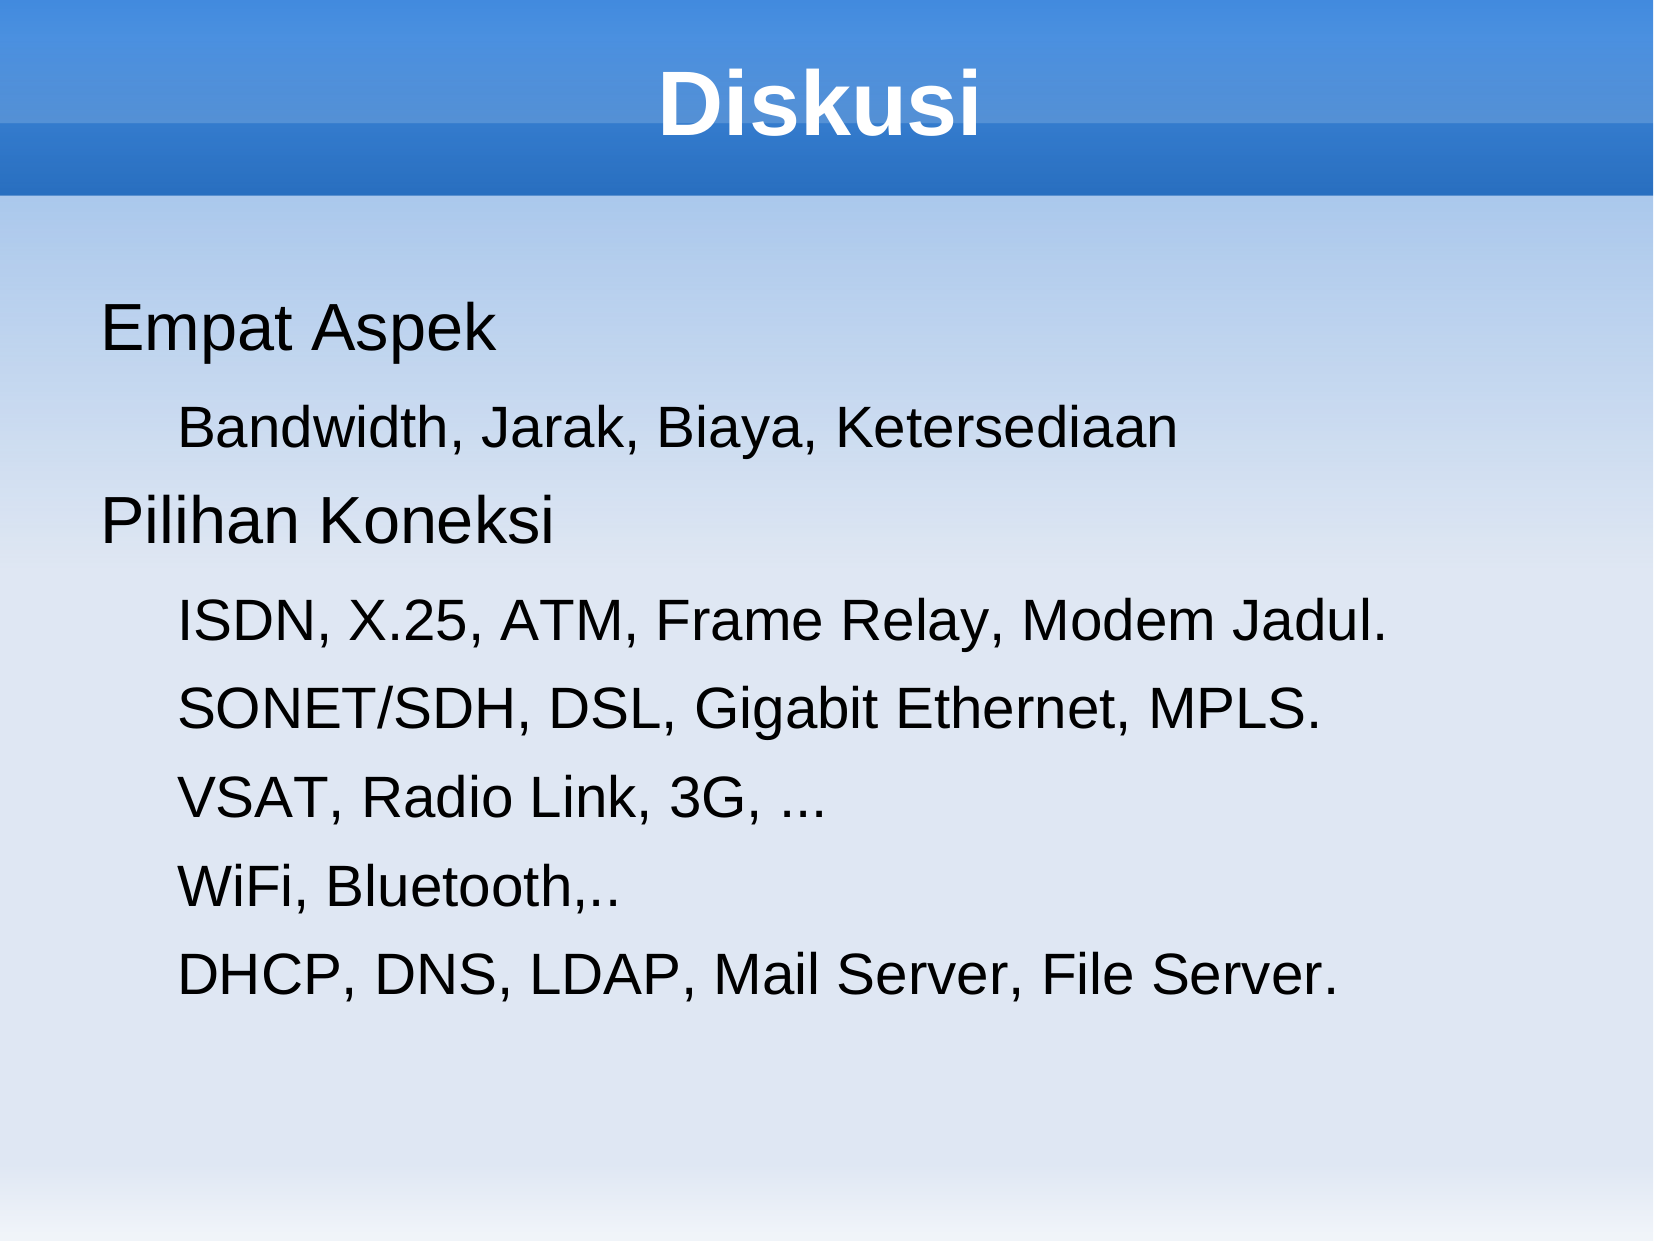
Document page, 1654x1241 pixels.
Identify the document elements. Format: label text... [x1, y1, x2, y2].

title Diskusi [76, 7, 1565, 200]
list Empat Aspek Bandwidth, Jarak, Biaya, Ketersediaan Pilihan Koneksi ISDN, X.25, ATM, Frame Relay, Modem Jadul. SONET/SDH, DSL, Gigabit Ethernet, MPLS. VSAT, Radio Link, 3G, ... WiFi, Bluetooth,.. DHCP, DNS, LDAP, Mail Server, File Server. [82, 290, 1571, 1095]
picture [0, 0, 1654, 1241]
